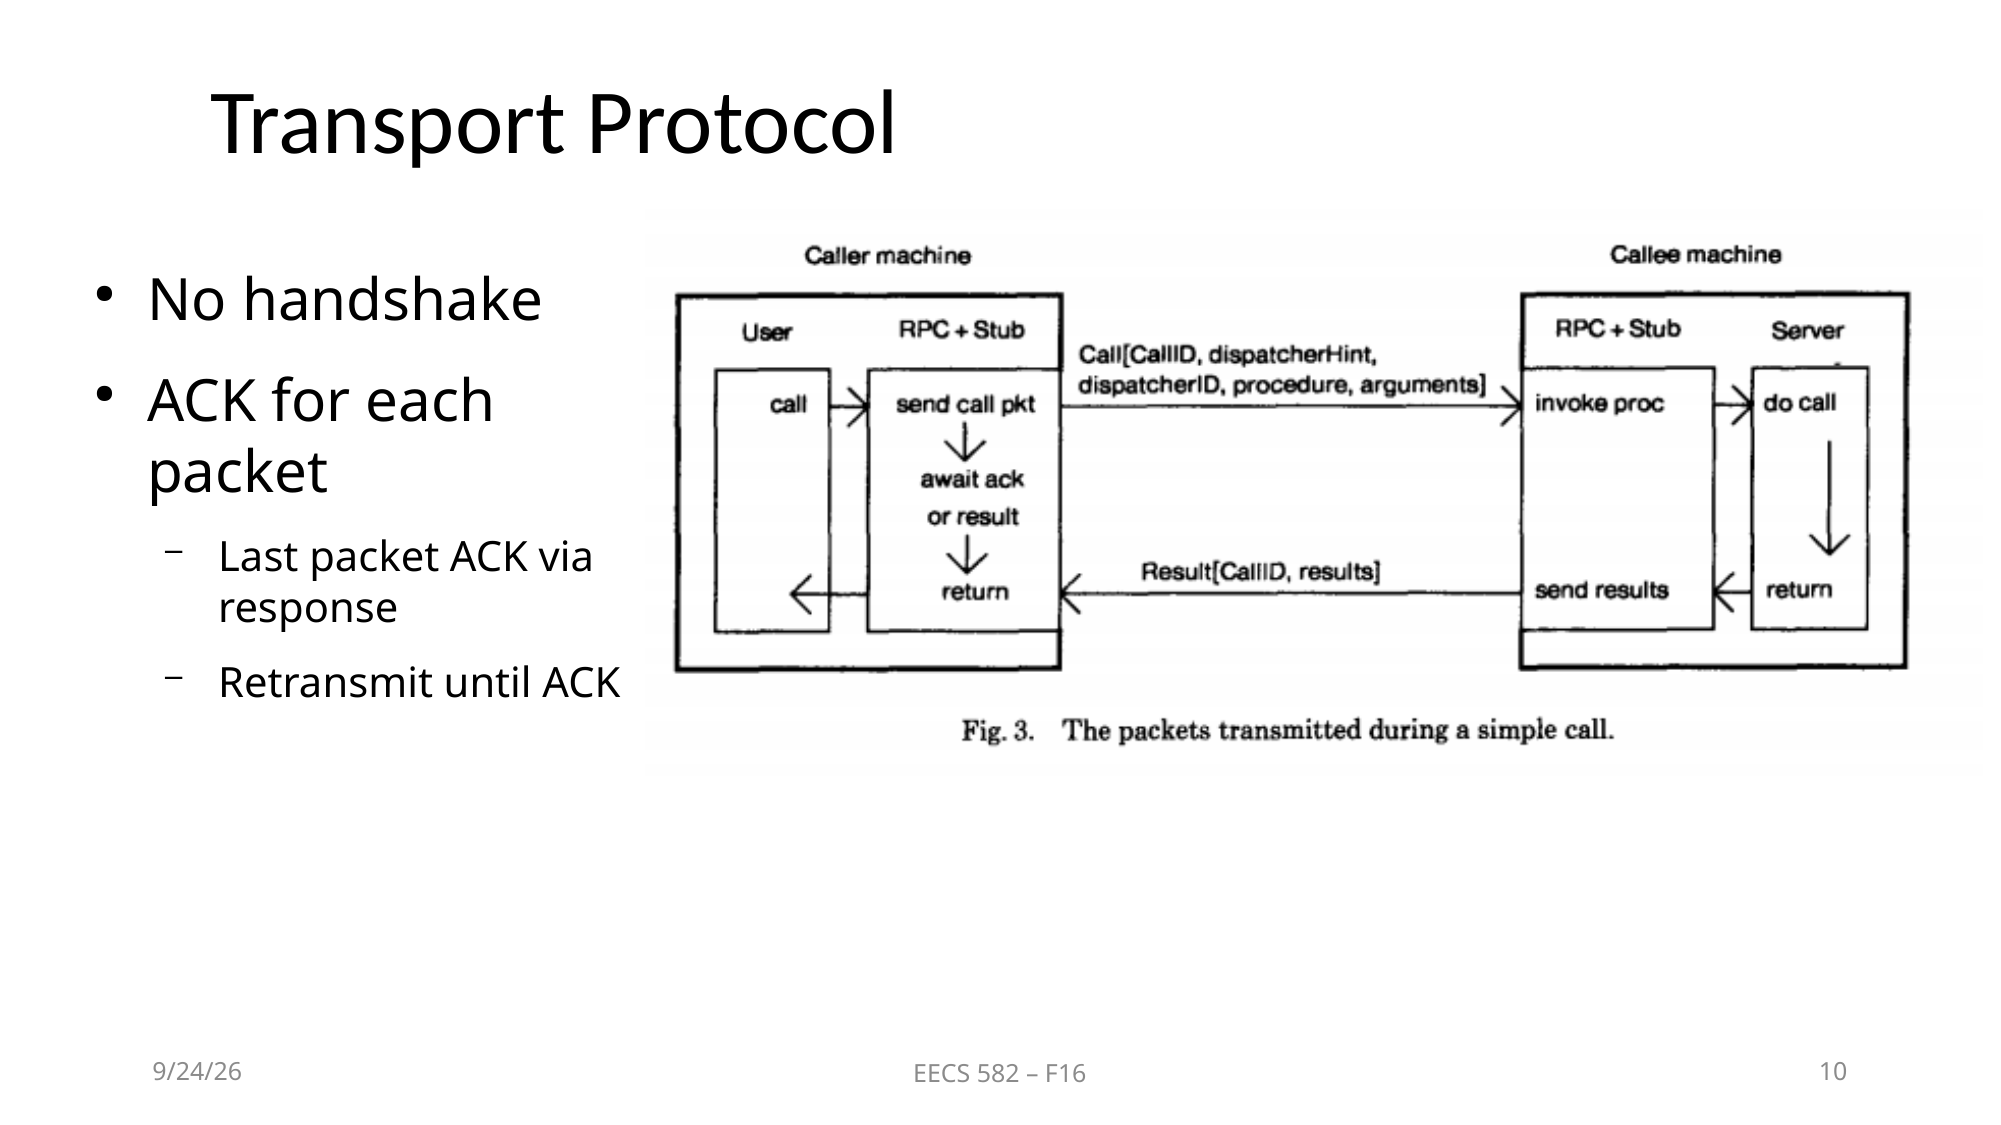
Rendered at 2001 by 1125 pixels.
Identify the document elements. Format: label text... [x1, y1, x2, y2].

picture [645, 209, 1983, 781]
list No handshake ACK for each packet Last packet ACK via response Retransmit until ACK [76, 263, 637, 916]
title Transport Protocol [210, 0, 1710, 264]
